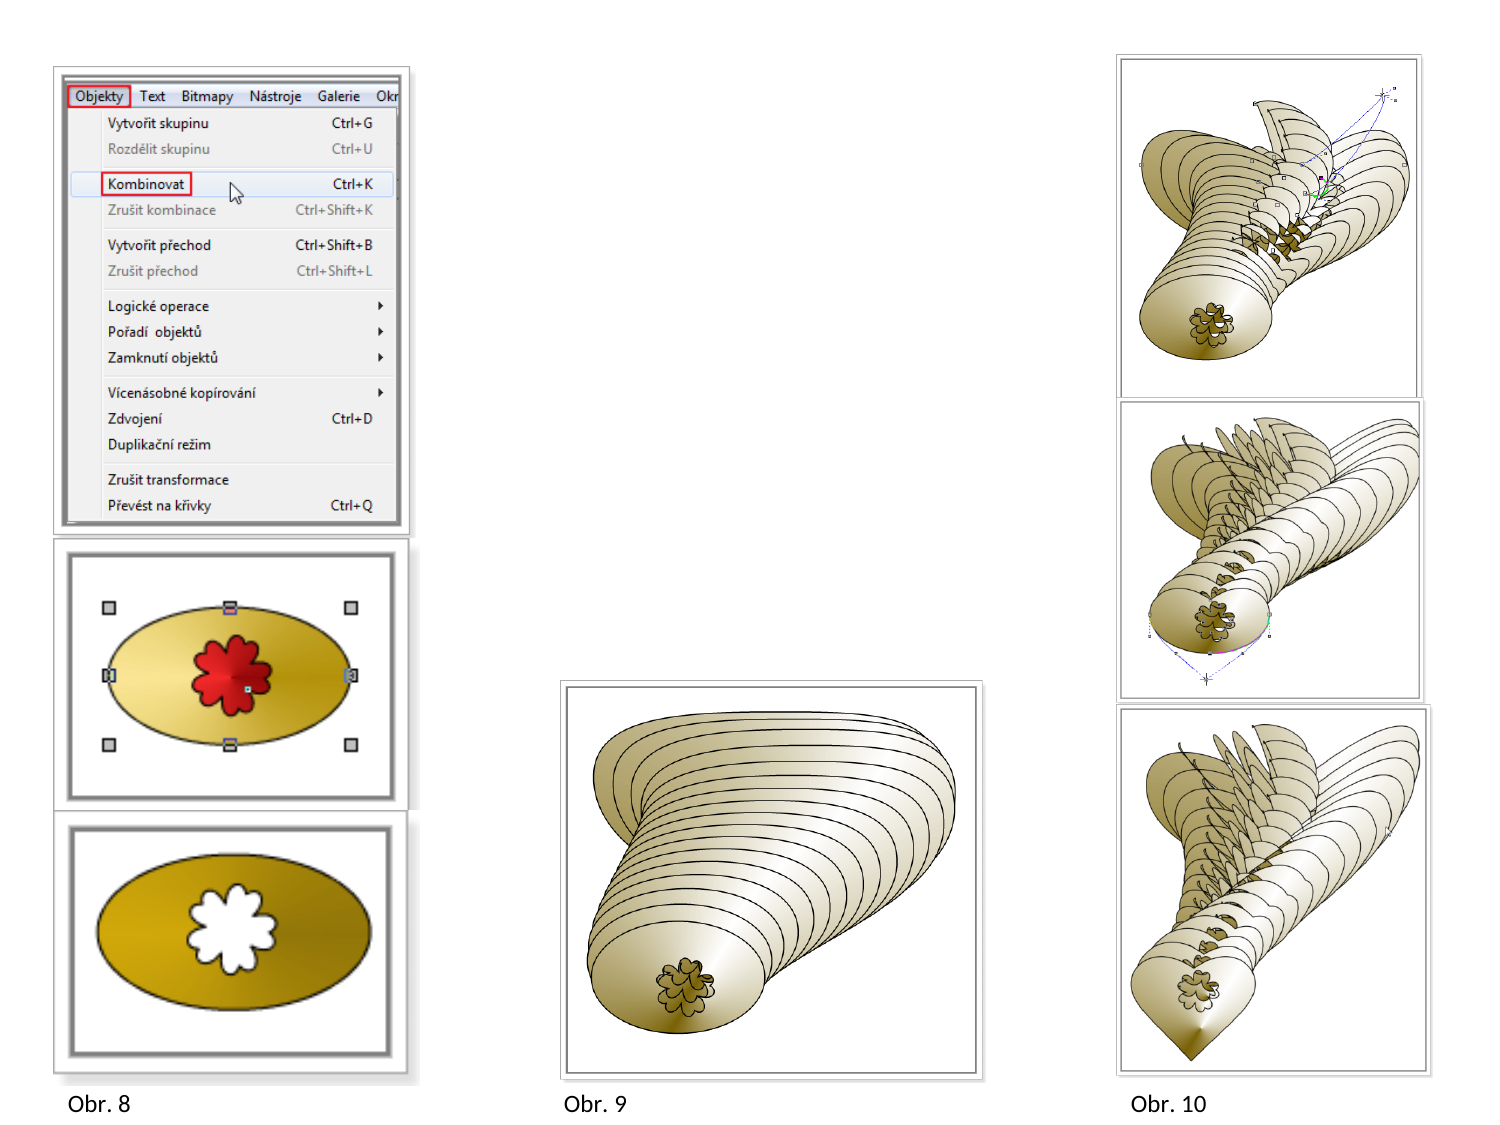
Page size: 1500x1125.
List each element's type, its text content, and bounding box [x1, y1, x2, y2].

picture [560, 680, 986, 1083]
picture [1116, 54, 1433, 1078]
text_box Obr. 9 [549, 1079, 845, 1125]
picture [53, 66, 420, 1086]
text_box Obr. 8 [53, 1086, 349, 1125]
text_box Obr. 10 [1116, 1079, 1412, 1125]
